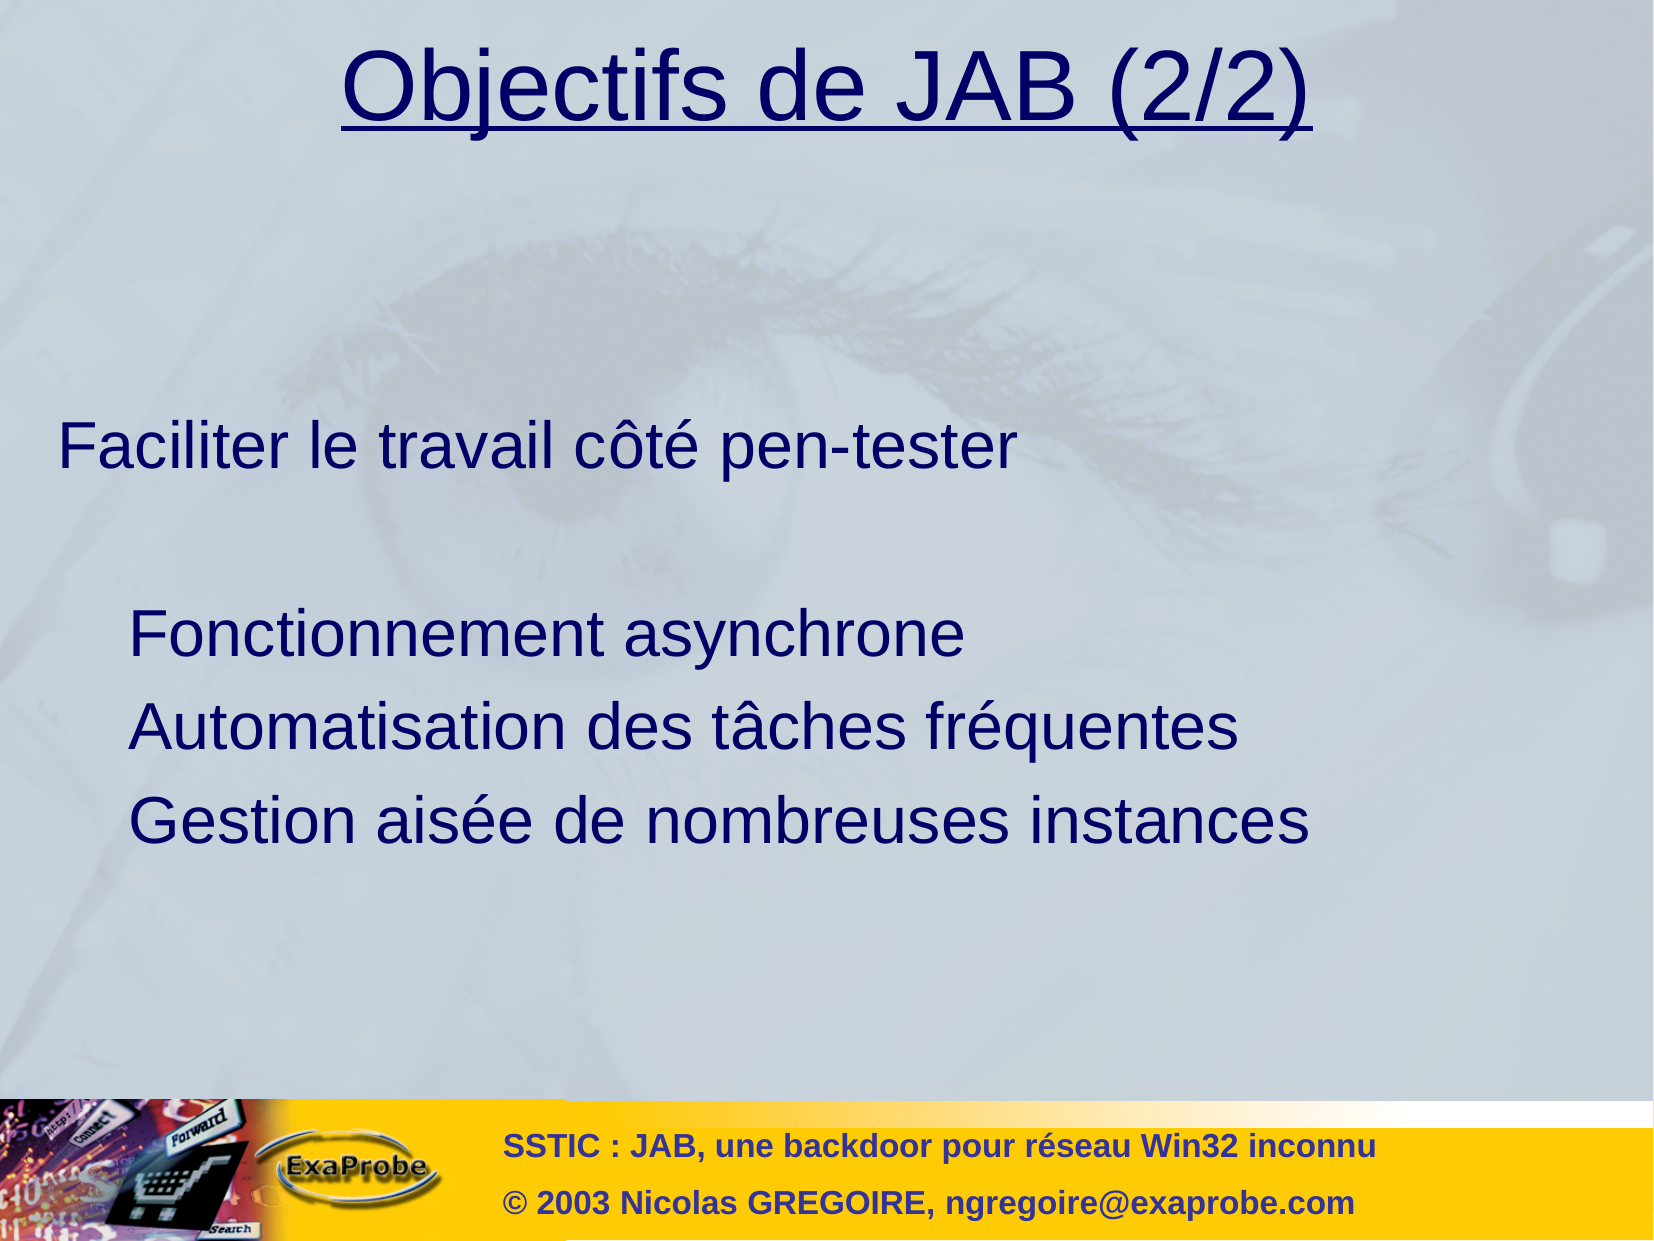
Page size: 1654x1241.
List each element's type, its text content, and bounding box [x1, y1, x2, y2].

subtitle Faciliter le travail côté pen-tester Fonctionnement asynchrone Automatisation des tâches fréquentes Gestion aisée de nombreuses instances [39, 222, 1623, 1041]
title Objectifs de JAB (2/2) [0, 0, 1654, 167]
